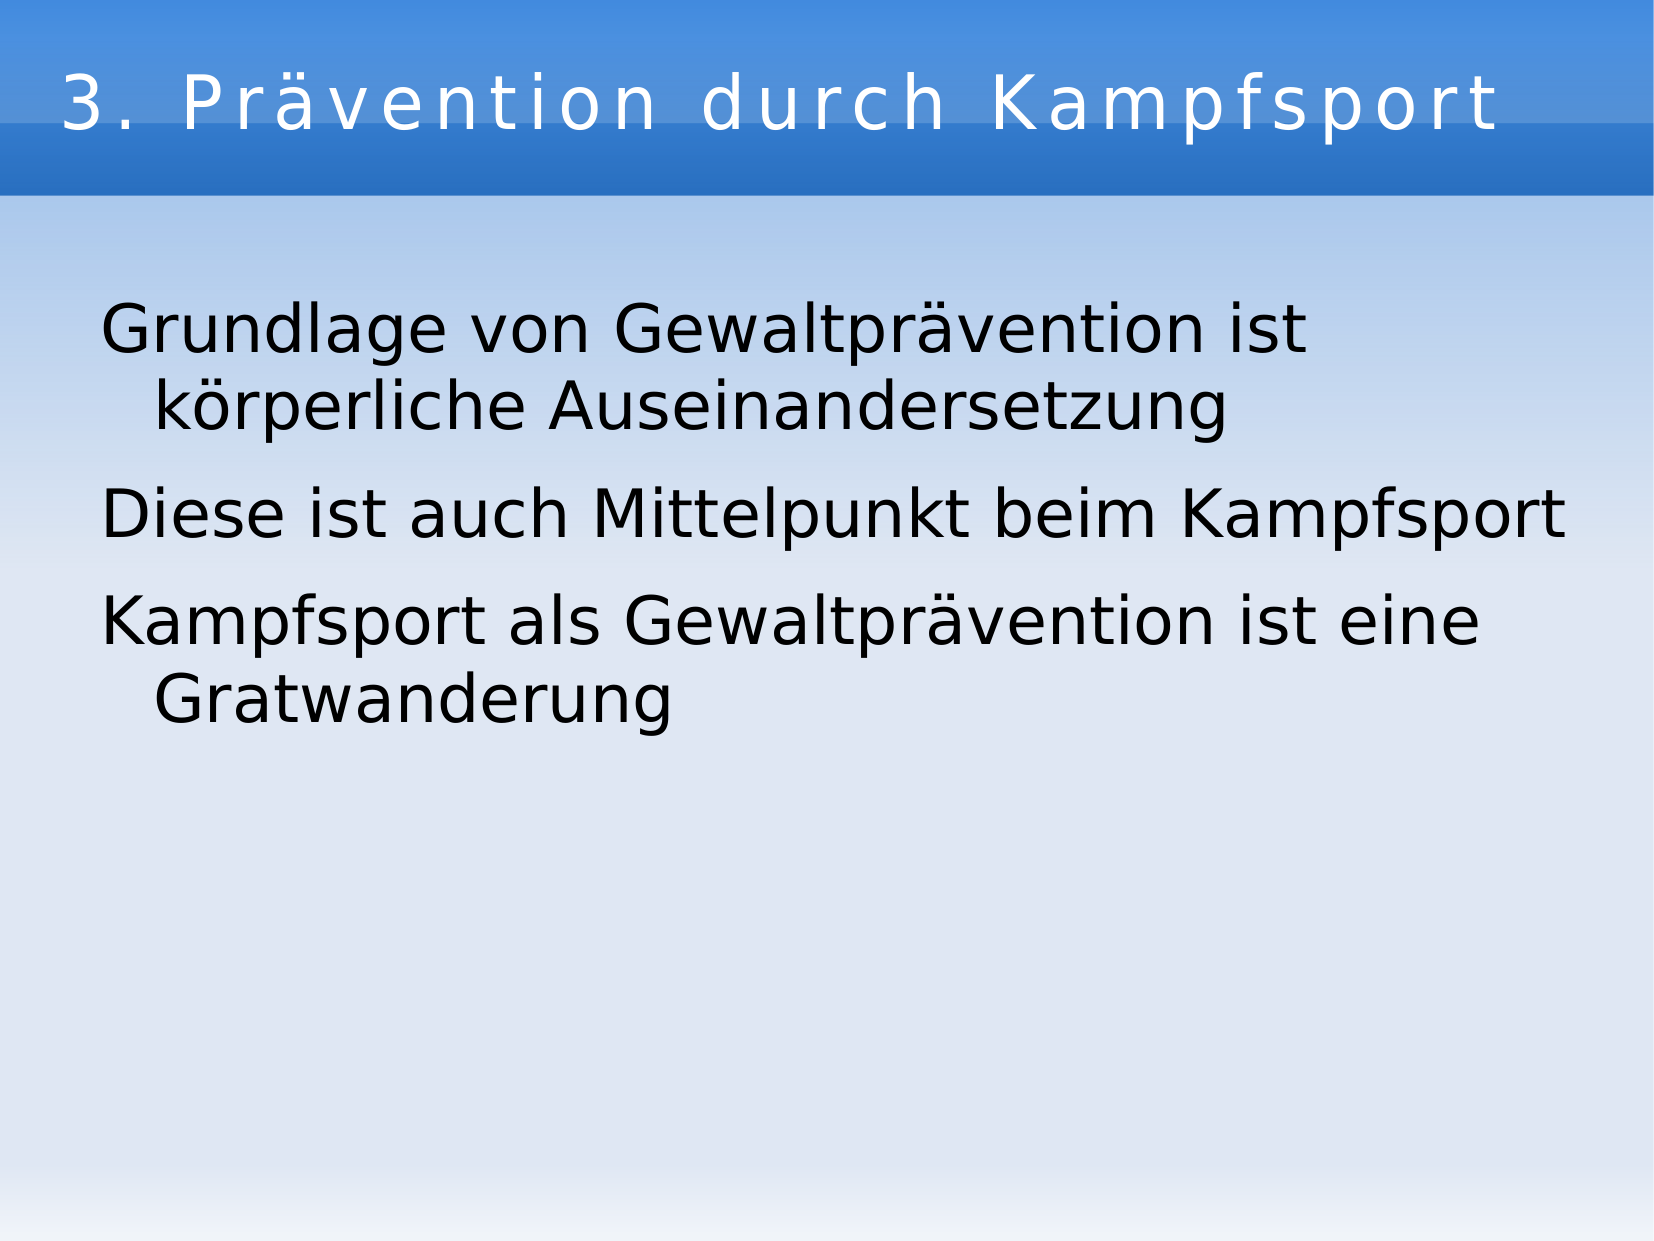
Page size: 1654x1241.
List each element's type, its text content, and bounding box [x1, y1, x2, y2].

picture [0, 0, 1654, 1241]
list Grundlage von Gewaltprävention ist körperliche Auseinandersetzung Diese ist auch Mittelpunkt beim Kampfsport Kampfsport als Gewaltprävention ist eine Gratwanderung [82, 290, 1571, 917]
title 3. Prävention durch Kampfsport [59, 58, 1625, 149]
